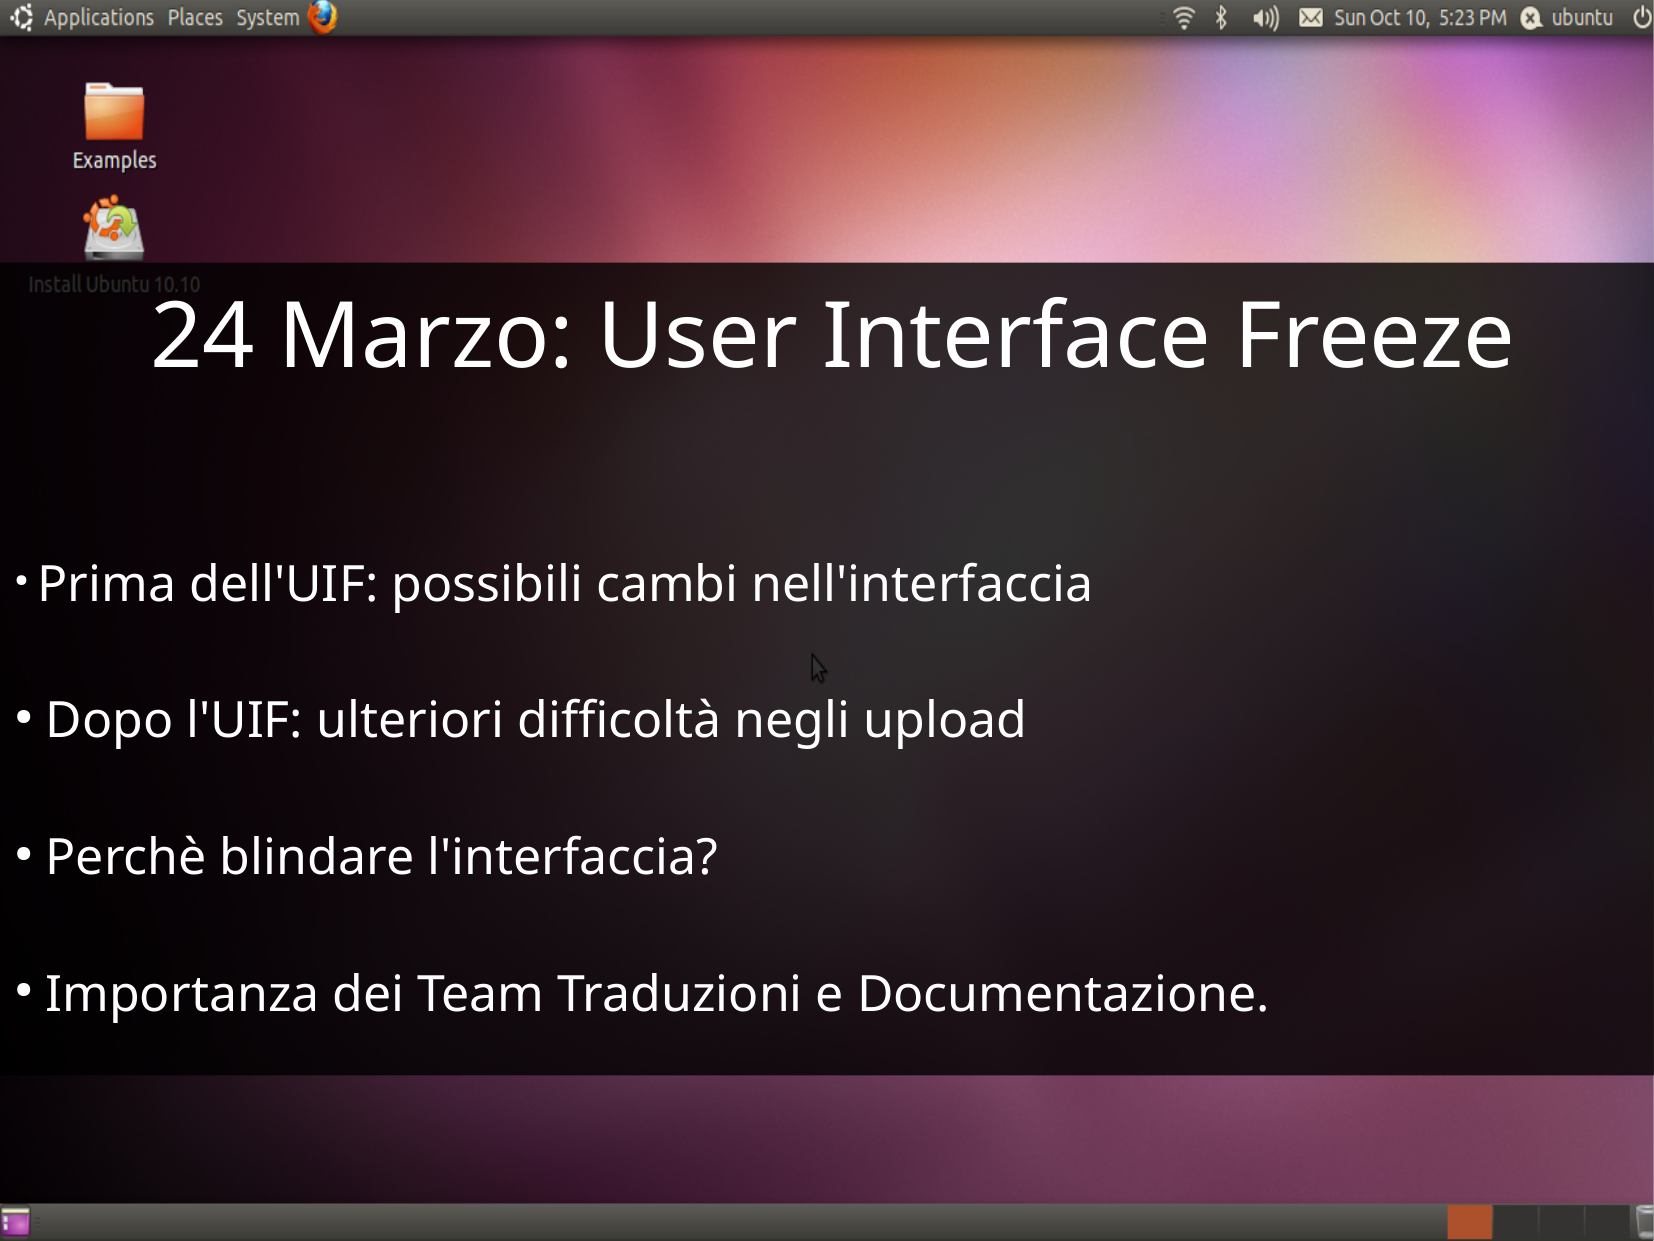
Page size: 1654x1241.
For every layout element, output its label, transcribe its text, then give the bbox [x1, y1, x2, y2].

text_box 24 Marzo: User Interface Freeze Prima dell'UIF: possibili cambi nell'interfaccia Dopo l'UIF: ulteriori difficoltà negli upload Perchè blindare l'interfaccia? Importanza dei Team Traduzioni e Documentazione. [0, 262, 1654, 941]
picture [0, 0, 1654, 262]
picture [0, 941, 1654, 1241]
